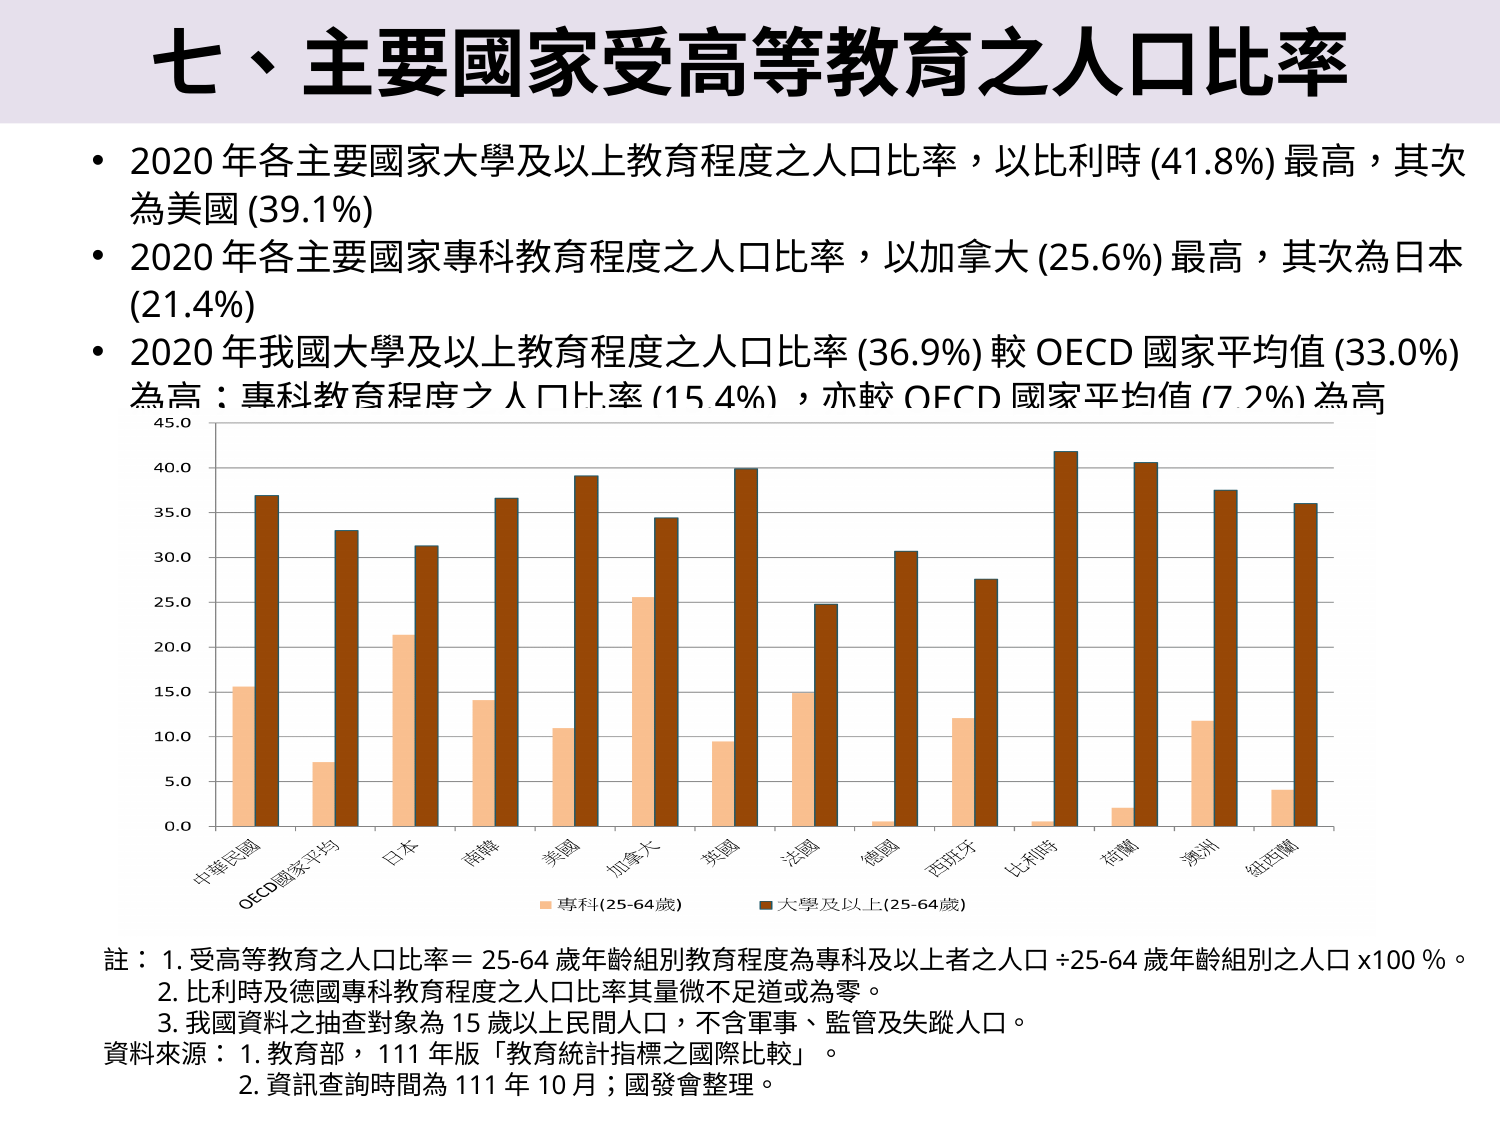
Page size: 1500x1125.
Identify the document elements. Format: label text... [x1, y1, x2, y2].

text_box 2020年各主要國家大學及以上教育程度之人口比率，以比利時(41.8%)最高，其次為美國(39.1%) 2020年各主要國家專科教育程度之人口比率，以加拿大(25.6%)最高，其次為日本(21.4%) 2020年我國大學及以上教育程度之人口比率(36.9%)較OECD國家平均值(33.0%)為高；專科教育程度之人口比率(15.4%)，亦較OECD國家平均值(7.2%)為高 [76, 127, 1483, 444]
text_box 註：1.受高等教育之人口比率＝25-64歲年齡組別教育程度為專科及以上者之人口÷25-64歲年齡組別之人口x100％。 2.比利時及德國專科教育程度之人口比率其量微不足道或為零。 3.我國資料之抽查對象為15歲以上民間人口，不含軍事、監管及失蹤人口。 資料來源：1.教育部，111年版「教育統計指標之國際比較」。 2.資訊查詢時間為111年10月；國發會整理。 [88, 936, 1500, 1125]
picture [118, 408, 1376, 937]
text_box 七、主要國家受高等教育之人口比率 [0, 0, 1500, 124]
